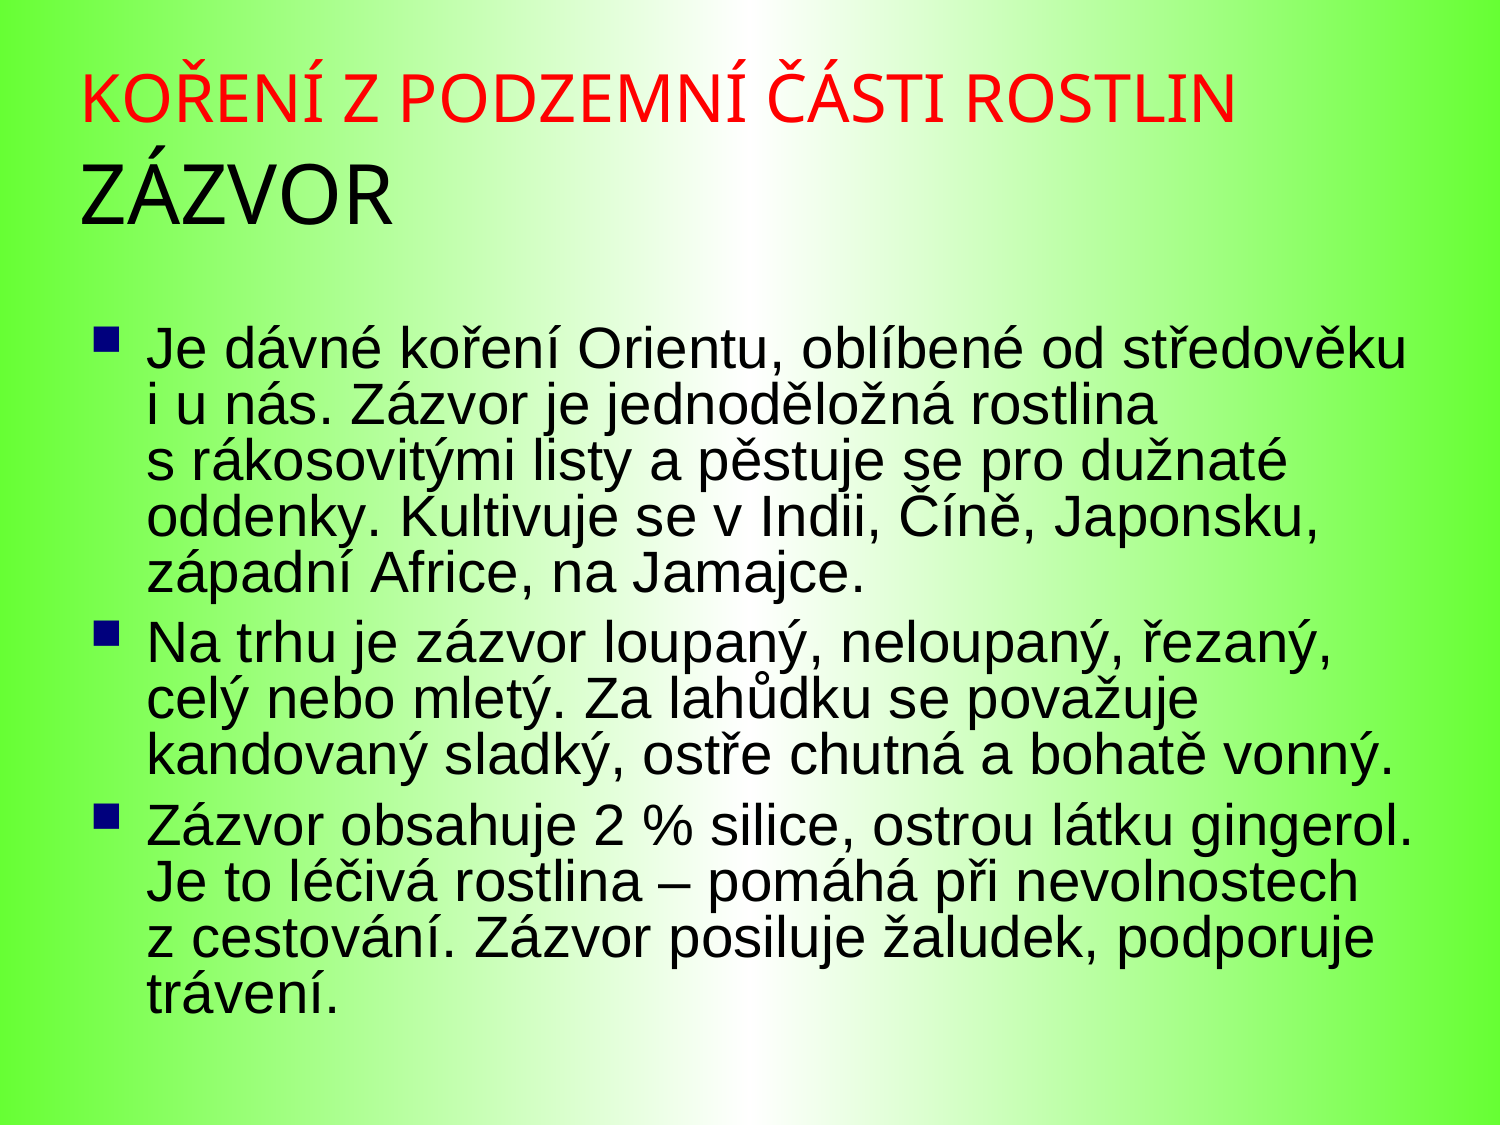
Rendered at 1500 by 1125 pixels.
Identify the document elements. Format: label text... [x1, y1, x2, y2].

title KOŘENÍ Z PODZEMNÍ ČÁSTI ROSTLIN ZÁZVOR [64, 0, 1412, 272]
list Je dávné koření Orientu, oblíbené od středověku i u nás. Zázvor je jednoděložná rostlina s rákosovitými listy a pěstuje se pro dužnaté oddenky. Kultivuje se v Indii, Číně, Japonsku, západní Africe, na Jamajce. Na trhu je zázvor loupaný, neloupaný, řezaný, celý nebo mletý. Za lahůdku se považuje kandovaný sladký, ostře chutná a bohatě vonný. Zázvor obsahuje 2 % silice, ostrou látku gingerol. Je to léčivá rostlina – pomáhá při nevolnostech z cestování. Zázvor posiluje žaludek, podporuje trávení. [75, 231, 1471, 1083]
